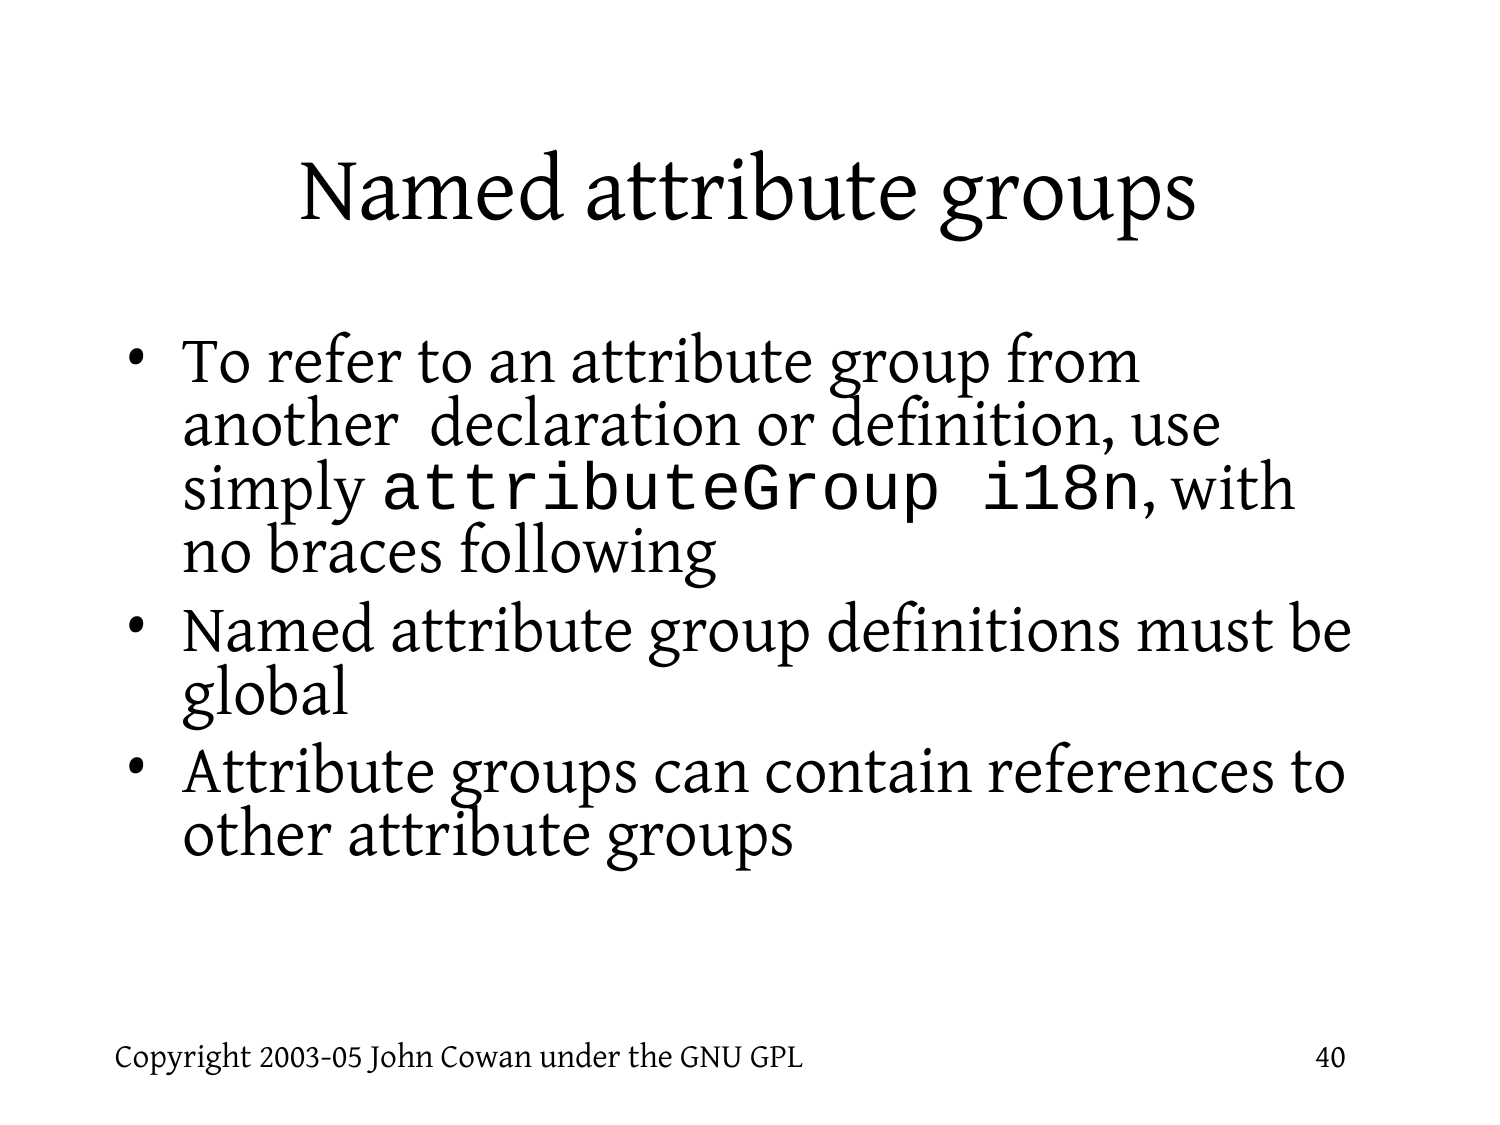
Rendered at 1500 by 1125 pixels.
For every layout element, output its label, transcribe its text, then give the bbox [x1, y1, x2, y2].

list To refer to an attribute group from another declaration or definition, use simply attributeGroup i18n, with no braces following Named attribute group definitions must be global Attribute groups can contain references to other attribute groups [112, 324, 1388, 1011]
title Named attribute groups [112, 99, 1388, 288]
